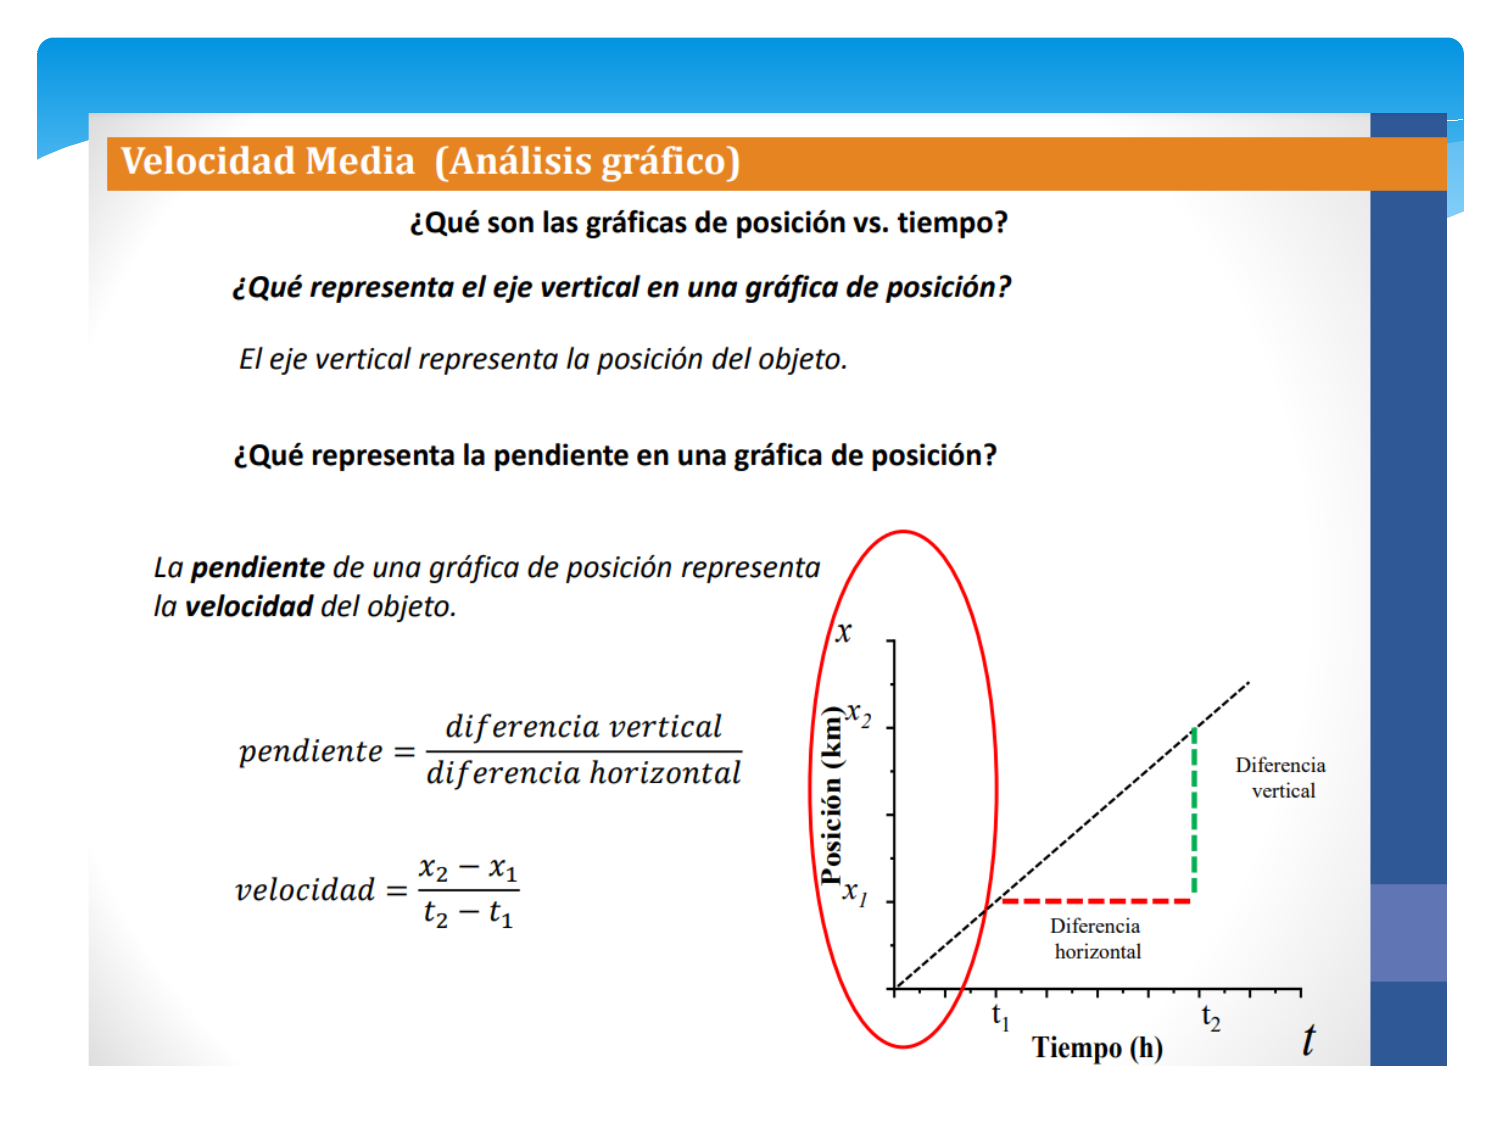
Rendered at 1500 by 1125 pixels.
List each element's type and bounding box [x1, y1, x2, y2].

picture [88, 113, 1447, 1066]
